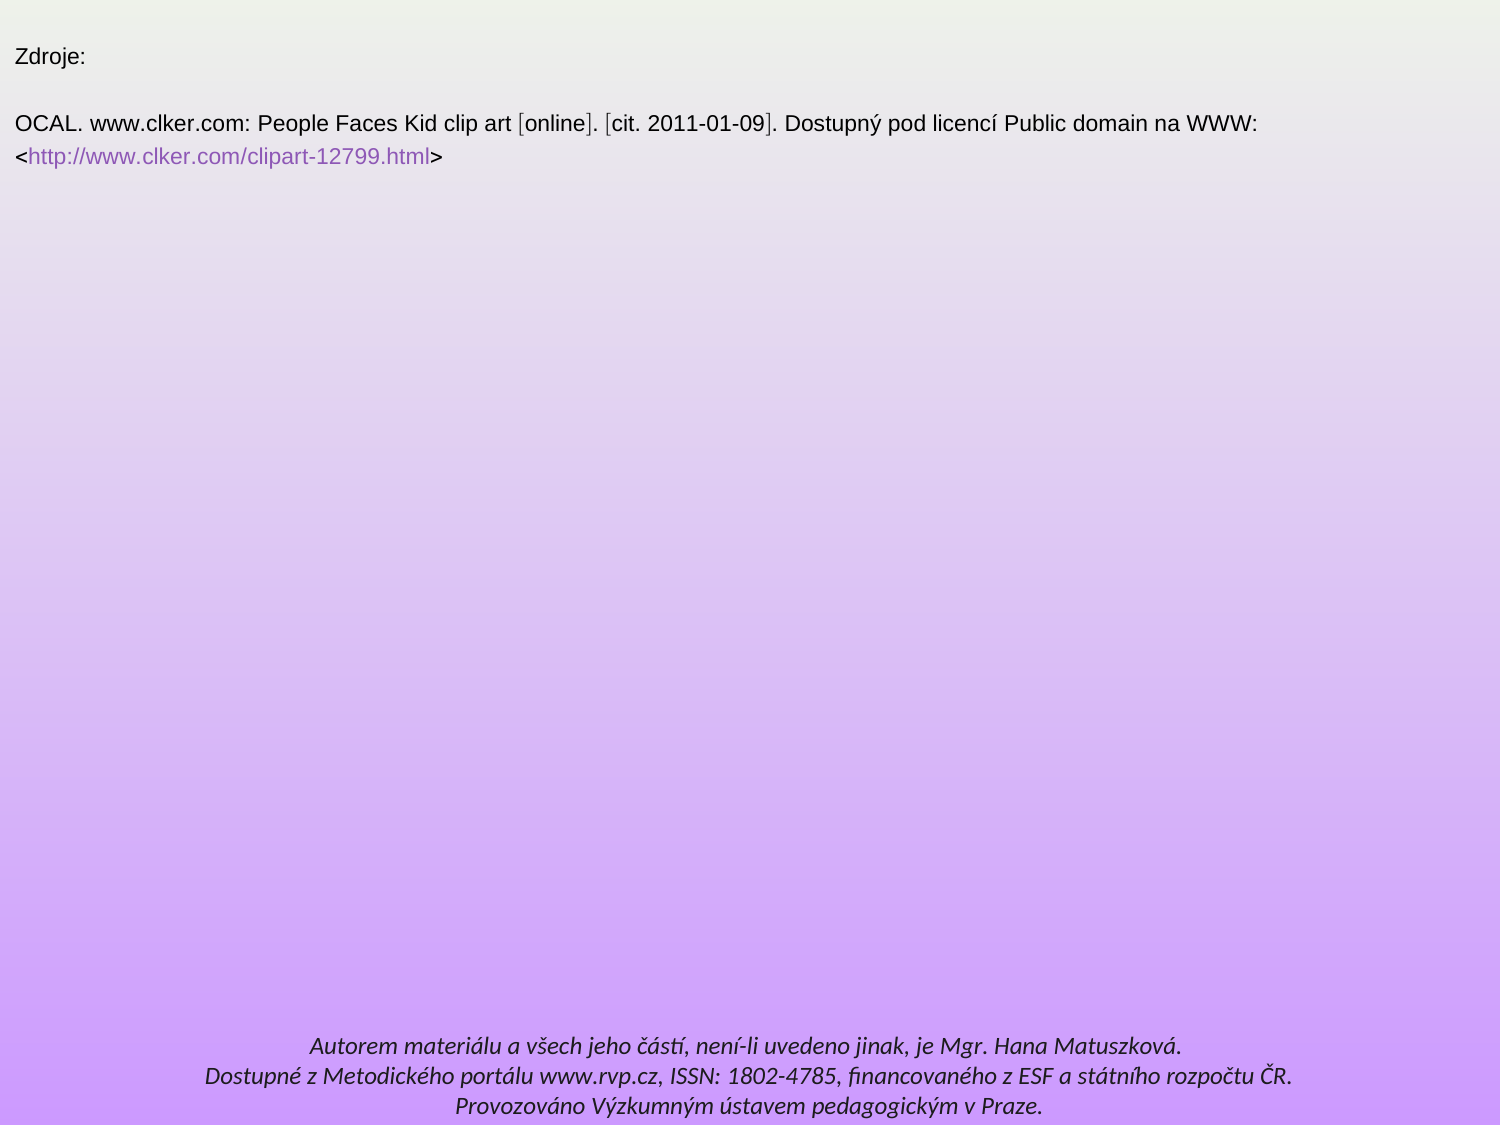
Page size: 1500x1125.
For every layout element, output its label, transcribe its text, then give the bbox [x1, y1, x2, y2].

text_box Autorem materiálu a všech jeho částí, není-li uvedeno jinak, je Mgr. Hana Matuszková. Dostupné z Metodického portálu www.rvp.cz, ISSN: 1802-4785, financovaného z ESF a státního rozpočtu ČR. Provozováno Výzkumným ústavem pedagogickým v Praze. [53, 1023, 1447, 1125]
text_box Zdroje: OCAL. www.clker.com: People Faces Kid clip art online. cit. 2011-01-09. Dostupný pod licencí Public domain na WWW: http://www.clker.com/clipart-12799.html [0, 34, 1477, 177]
